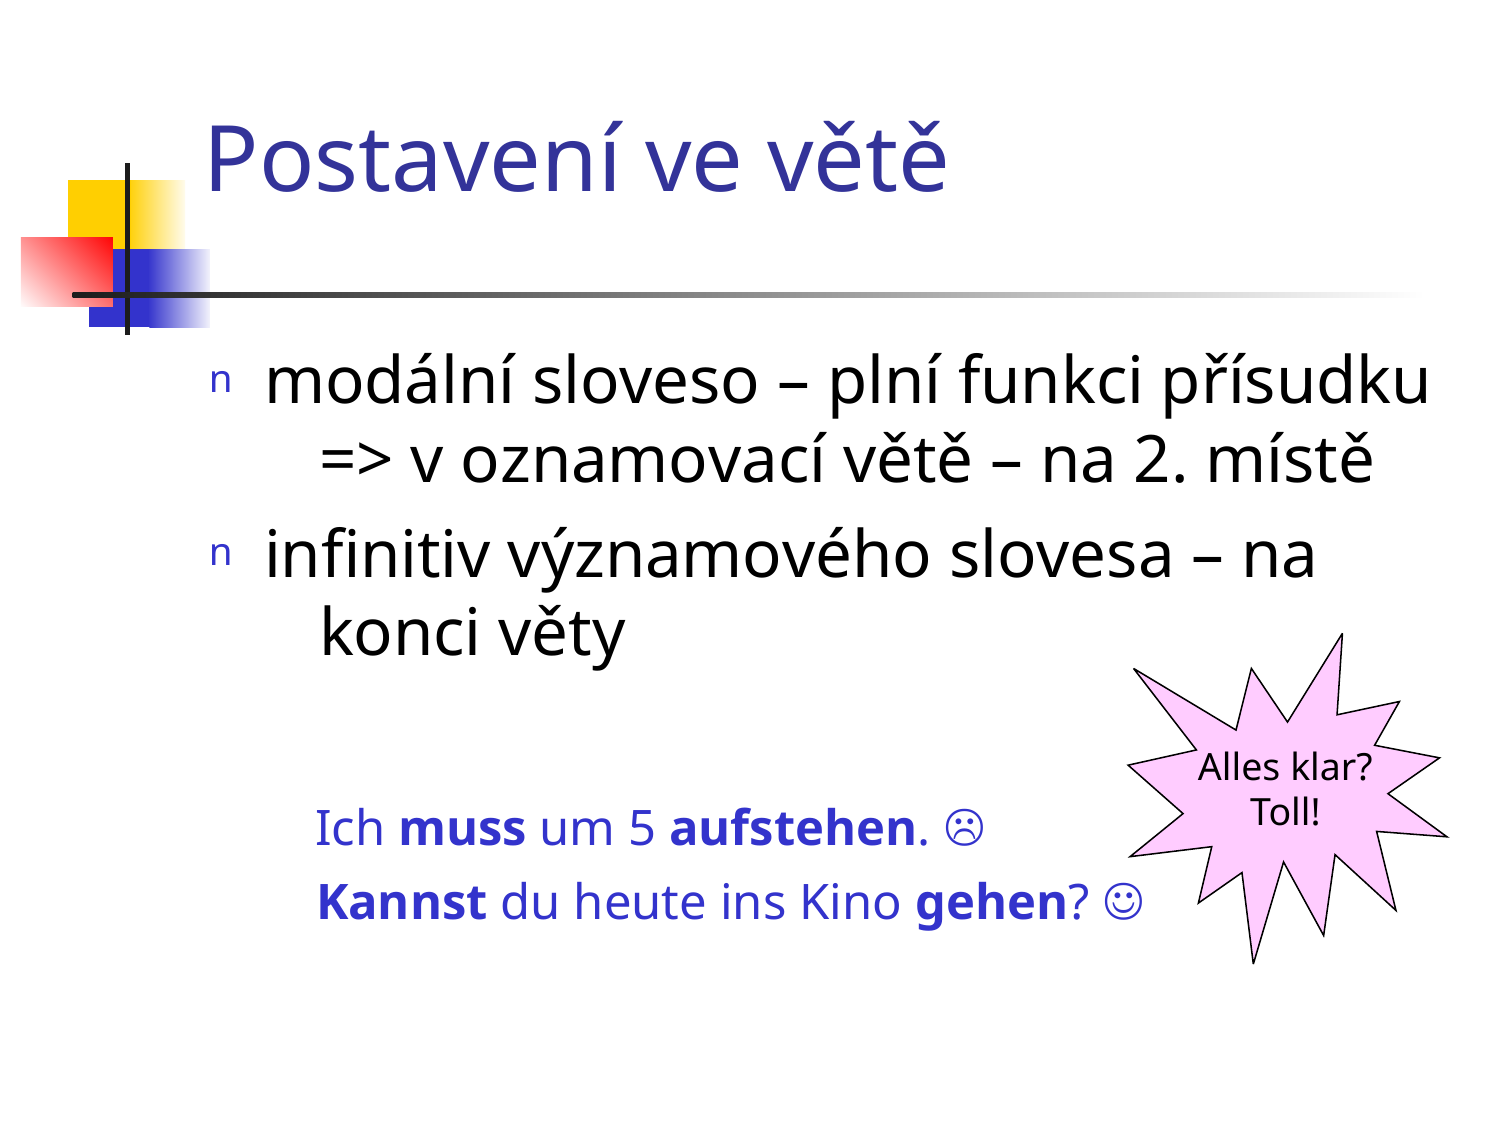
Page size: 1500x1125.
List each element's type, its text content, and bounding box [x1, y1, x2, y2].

text_box Alles klar? Toll! [1128, 633, 1447, 965]
list modální sloveso – plní funkci přísudku => v oznamovací větě – na 2. místě infinitiv významového slovesa – na konci věty Ich muss um 5 aufstehen.  Kannst du heute ins Kino gehen?  [193, 331, 1469, 1007]
title Postavení ve větě [188, 35, 1468, 275]
